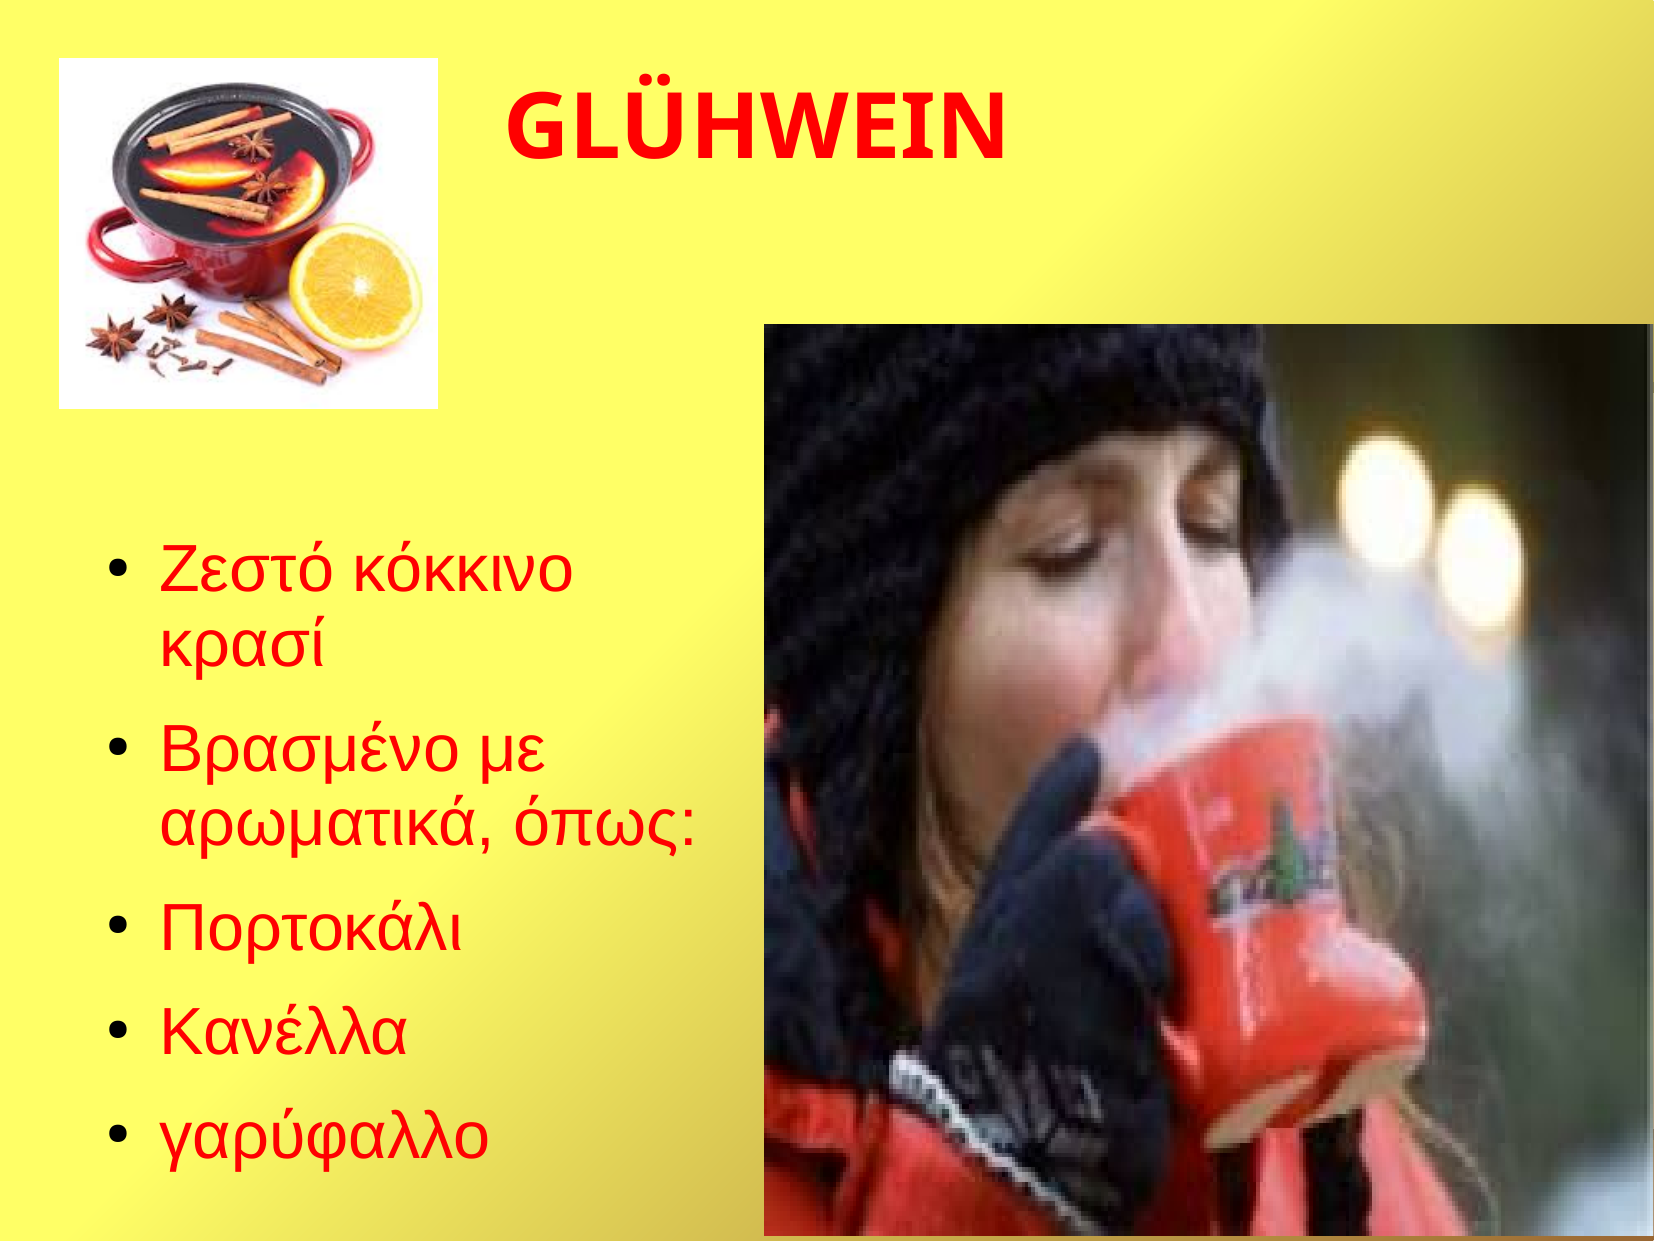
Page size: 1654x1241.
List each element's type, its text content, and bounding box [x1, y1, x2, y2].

title GLÜHWEIN [0, 10, 1536, 237]
list Ζεστό κόκκινο κρασί Βρασμένο με αρωματικά, όπως: Πορτοκάλι Κανέλλα γαρύφαλλο [88, 531, 701, 1241]
picture [59, 58, 438, 410]
picture [764, 324, 1654, 1236]
